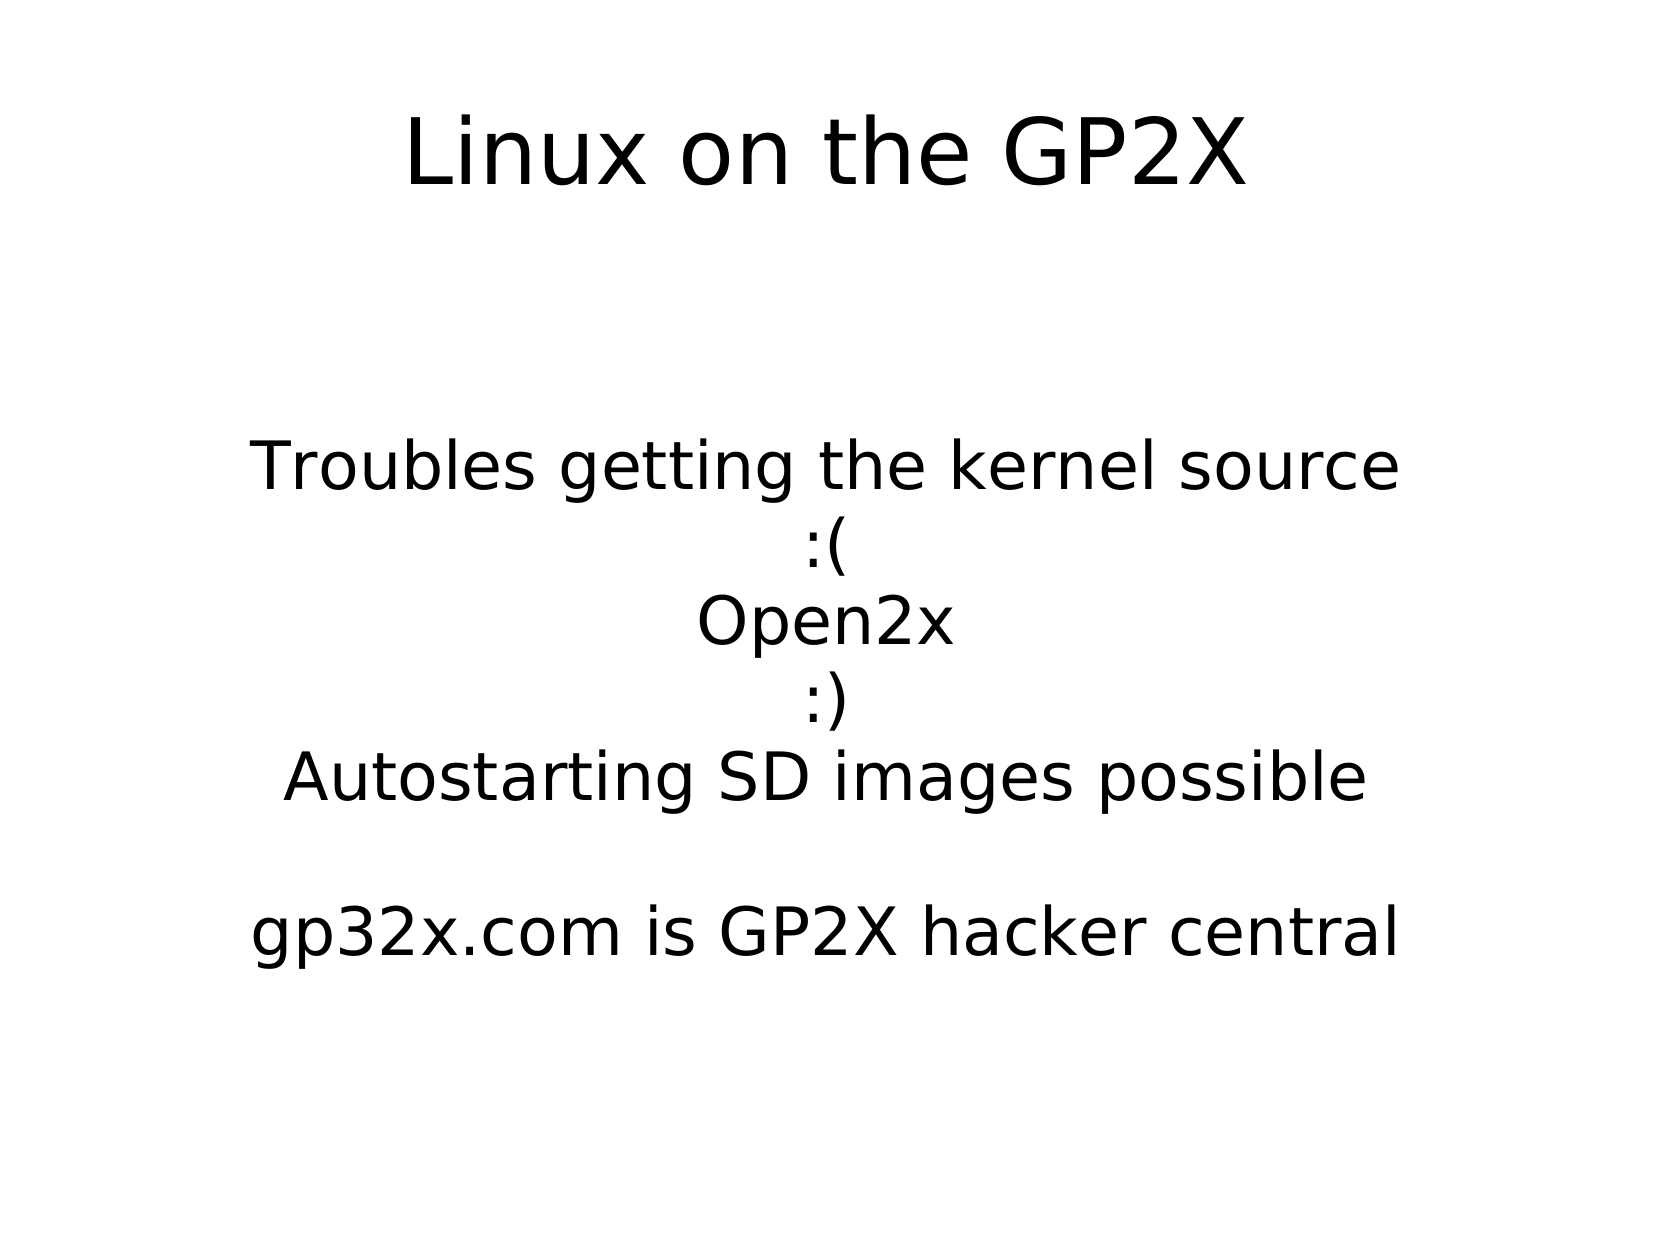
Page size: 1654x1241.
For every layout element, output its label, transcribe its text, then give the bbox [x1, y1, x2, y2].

title Linux on the GP2X [82, 56, 1571, 250]
subtitle Troubles getting the kernel source :( Open2x :) Autostarting SD images possible gp32x.com is GP2X hacker central [82, 297, 1571, 1102]
